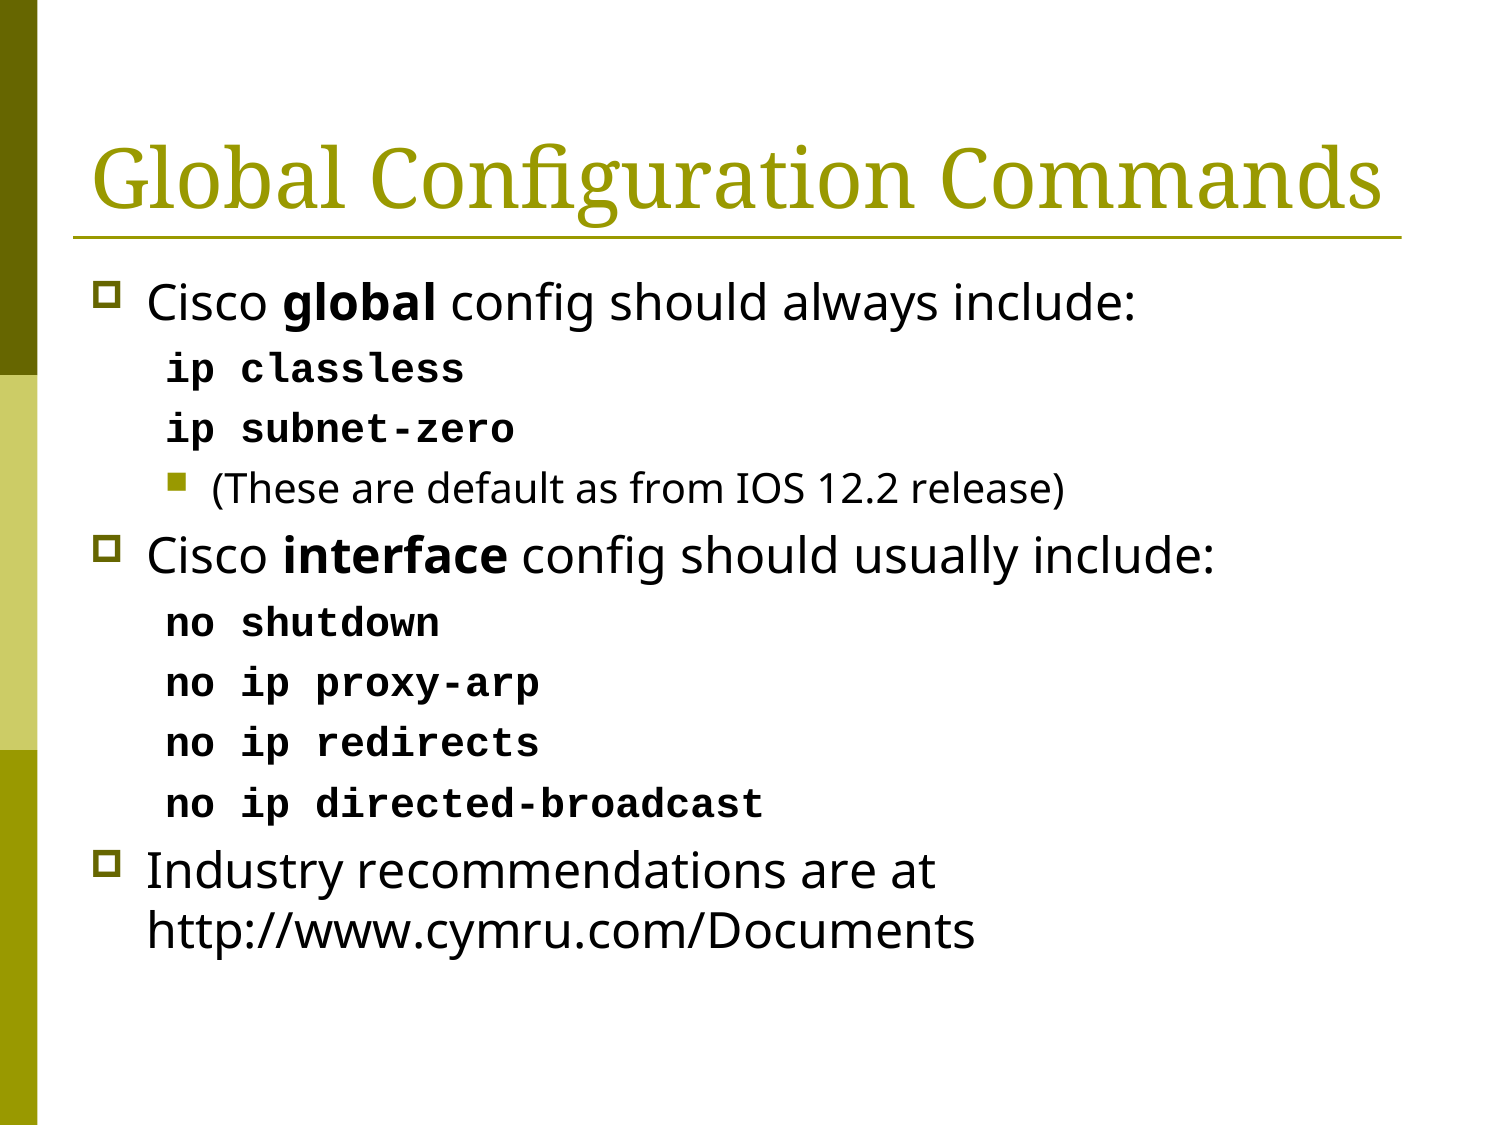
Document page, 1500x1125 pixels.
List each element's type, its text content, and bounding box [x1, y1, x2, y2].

title Global Configuration Commands [75, 45, 1426, 233]
list Cisco global config should always include: ip classless ip subnet-zero (These are default as from IOS 12.2 release) Cisco interface config should usually include: no shutdown no ip proxy-arp no ip redirects no ip directed-broadcast Industry recommendations are at http://www.cymru.com/Documents [75, 262, 1426, 1006]
